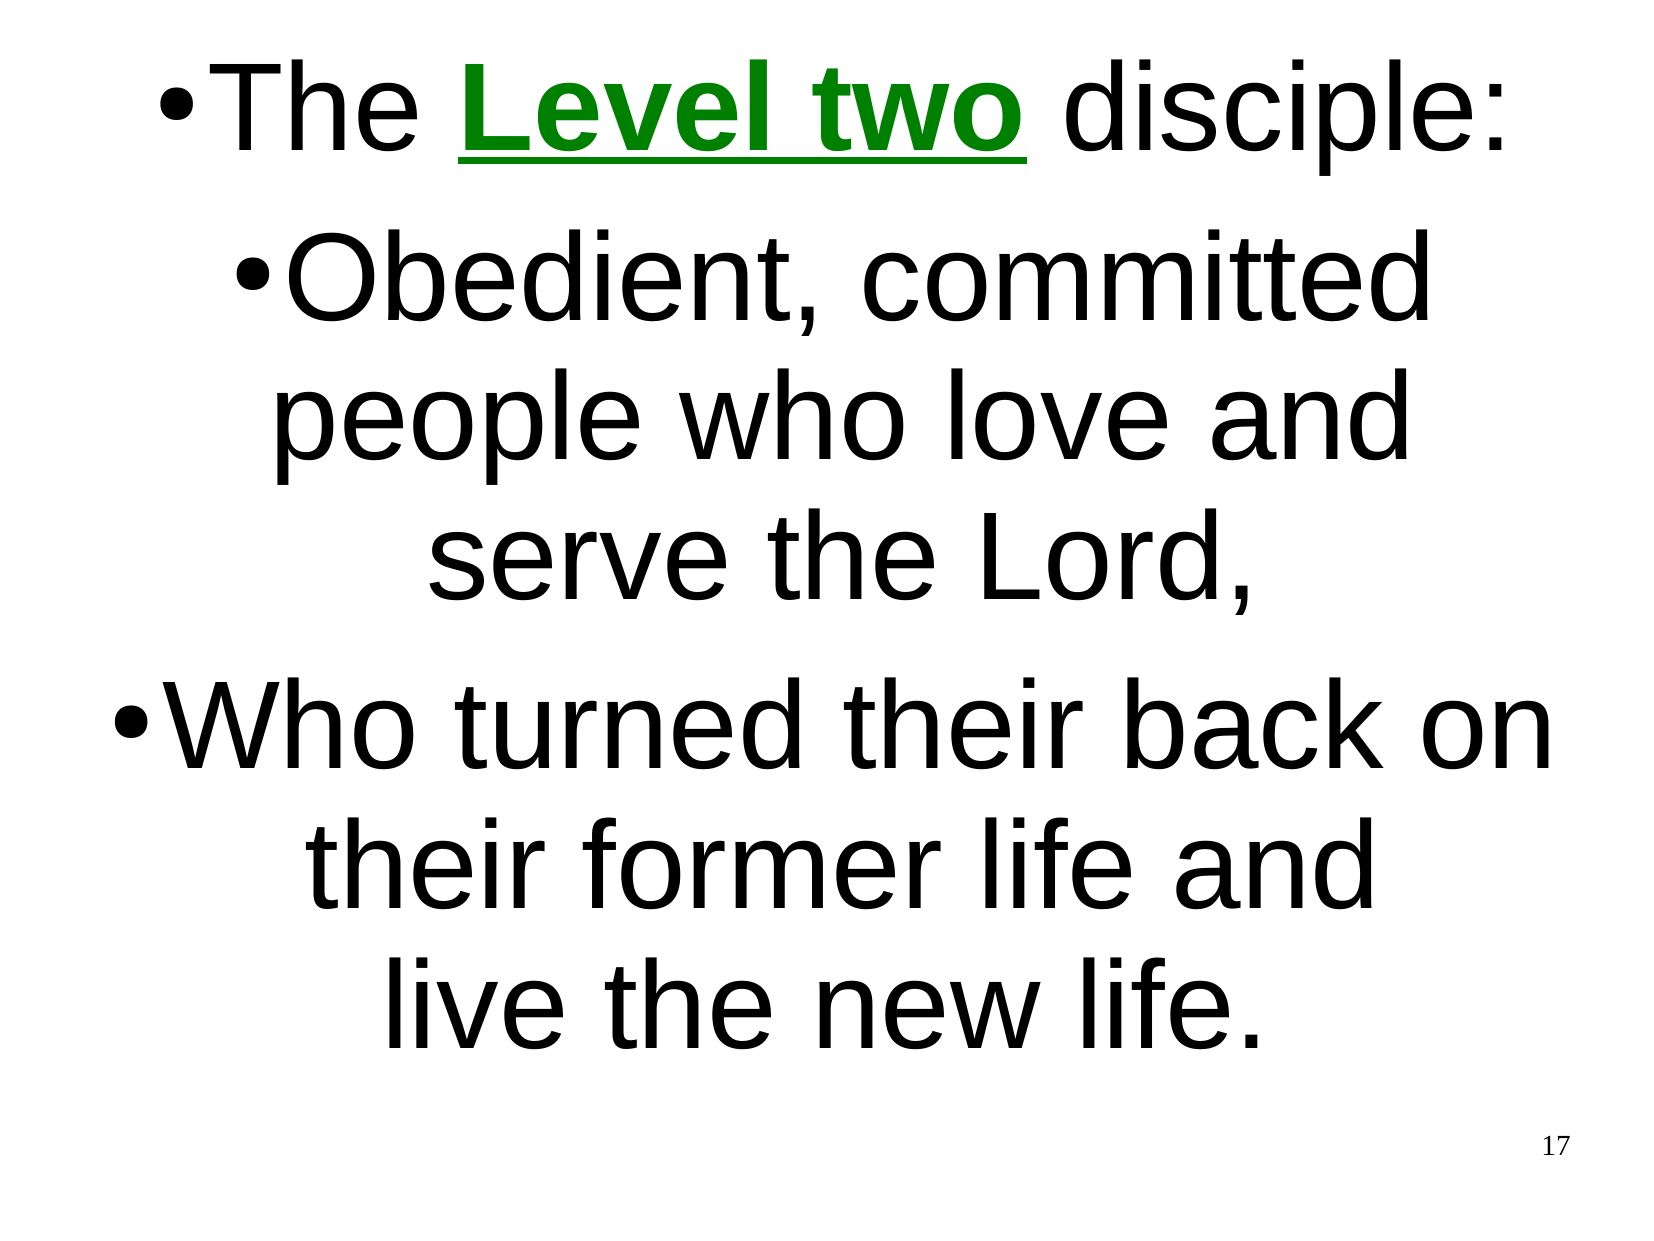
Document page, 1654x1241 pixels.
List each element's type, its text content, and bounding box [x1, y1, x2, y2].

list The Level two disciple: Obedient, committed people who love and serve the Lord, Who turned their back on their former life and live the new life. [37, 37, 1613, 1201]
